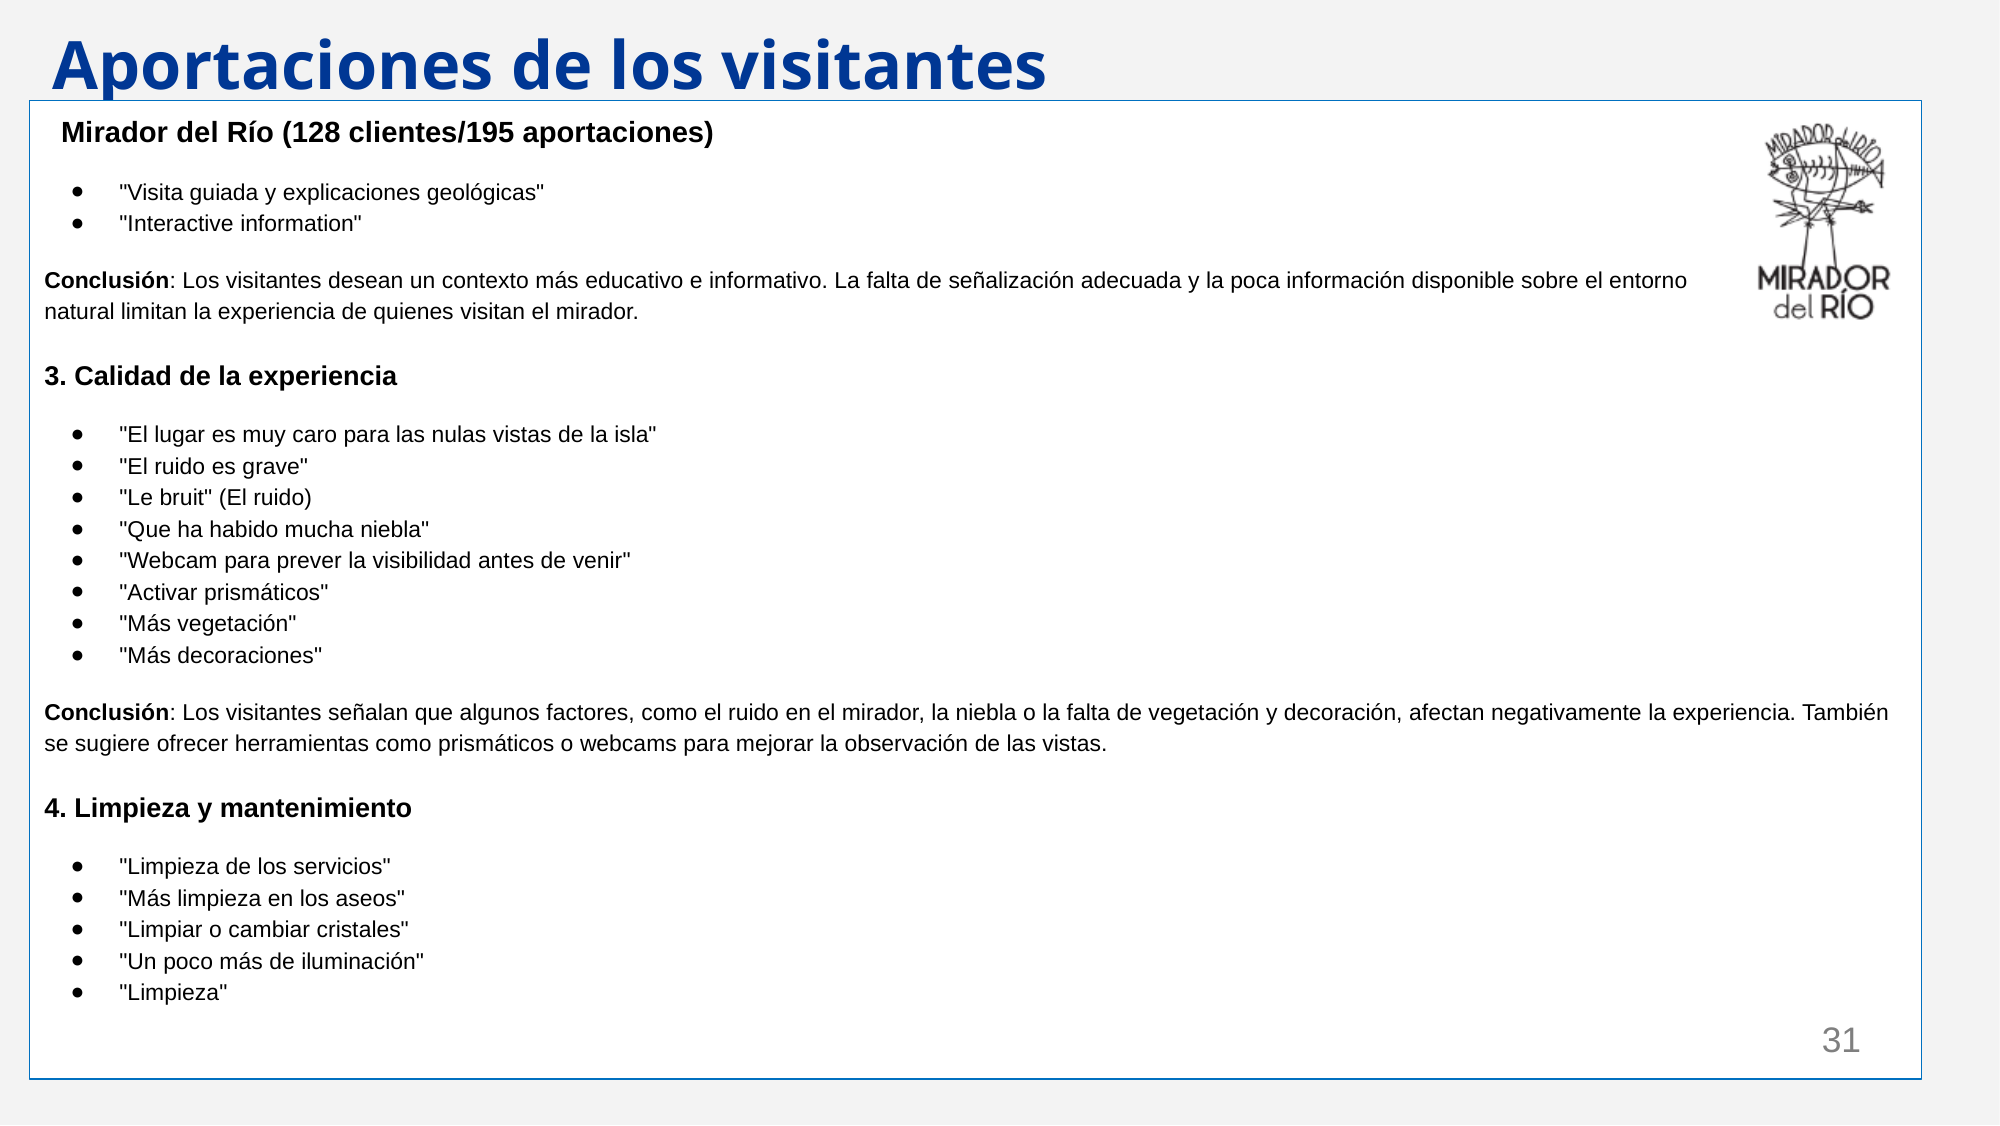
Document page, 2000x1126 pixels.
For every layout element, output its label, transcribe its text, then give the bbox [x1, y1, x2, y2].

text_box Aportaciones de los visitantes [52, 0, 1945, 126]
slide_number <number> [1412, 1008, 1880, 1069]
picture [1749, 110, 1903, 337]
text_box Mirador del Río (128 clientes/195 aportaciones) "Visita guiada y explicaciones geológicas" "Interactive information" Conclusión: Los visitantes desean un contexto más educativo e informativo. La falta de señalización adecuada y la poca información disponible sobre el entorno natural limitan la experiencia de quienes visitan el mirador. 3. Calidad de la experiencia "El lugar es muy caro para las nulas vistas de la isla" "El ruido es grave" "Le bruit" (El ruido) "Que ha habido mucha niebla" "Webcam para prever la visibilidad antes de venir" "Activar prismáticos" "Más vegetación" "Más decoraciones" Conclusión: Los visitantes señalan que algunos factores, como el ruido en el mirador, la niebla o la falta de vegetación y decoración, afectan negativamente la experiencia. También se sugiere ofrecer herramientas como prismáticos o webcams para mejorar la observación de las vistas. 4. Limpieza y mantenimiento "Limpieza de los servicios" "Más limpieza en los aseos" "Limpiar o cambiar cristales" "Un poco más de iluminación" "Limpieza" [29, 100, 1922, 1080]
